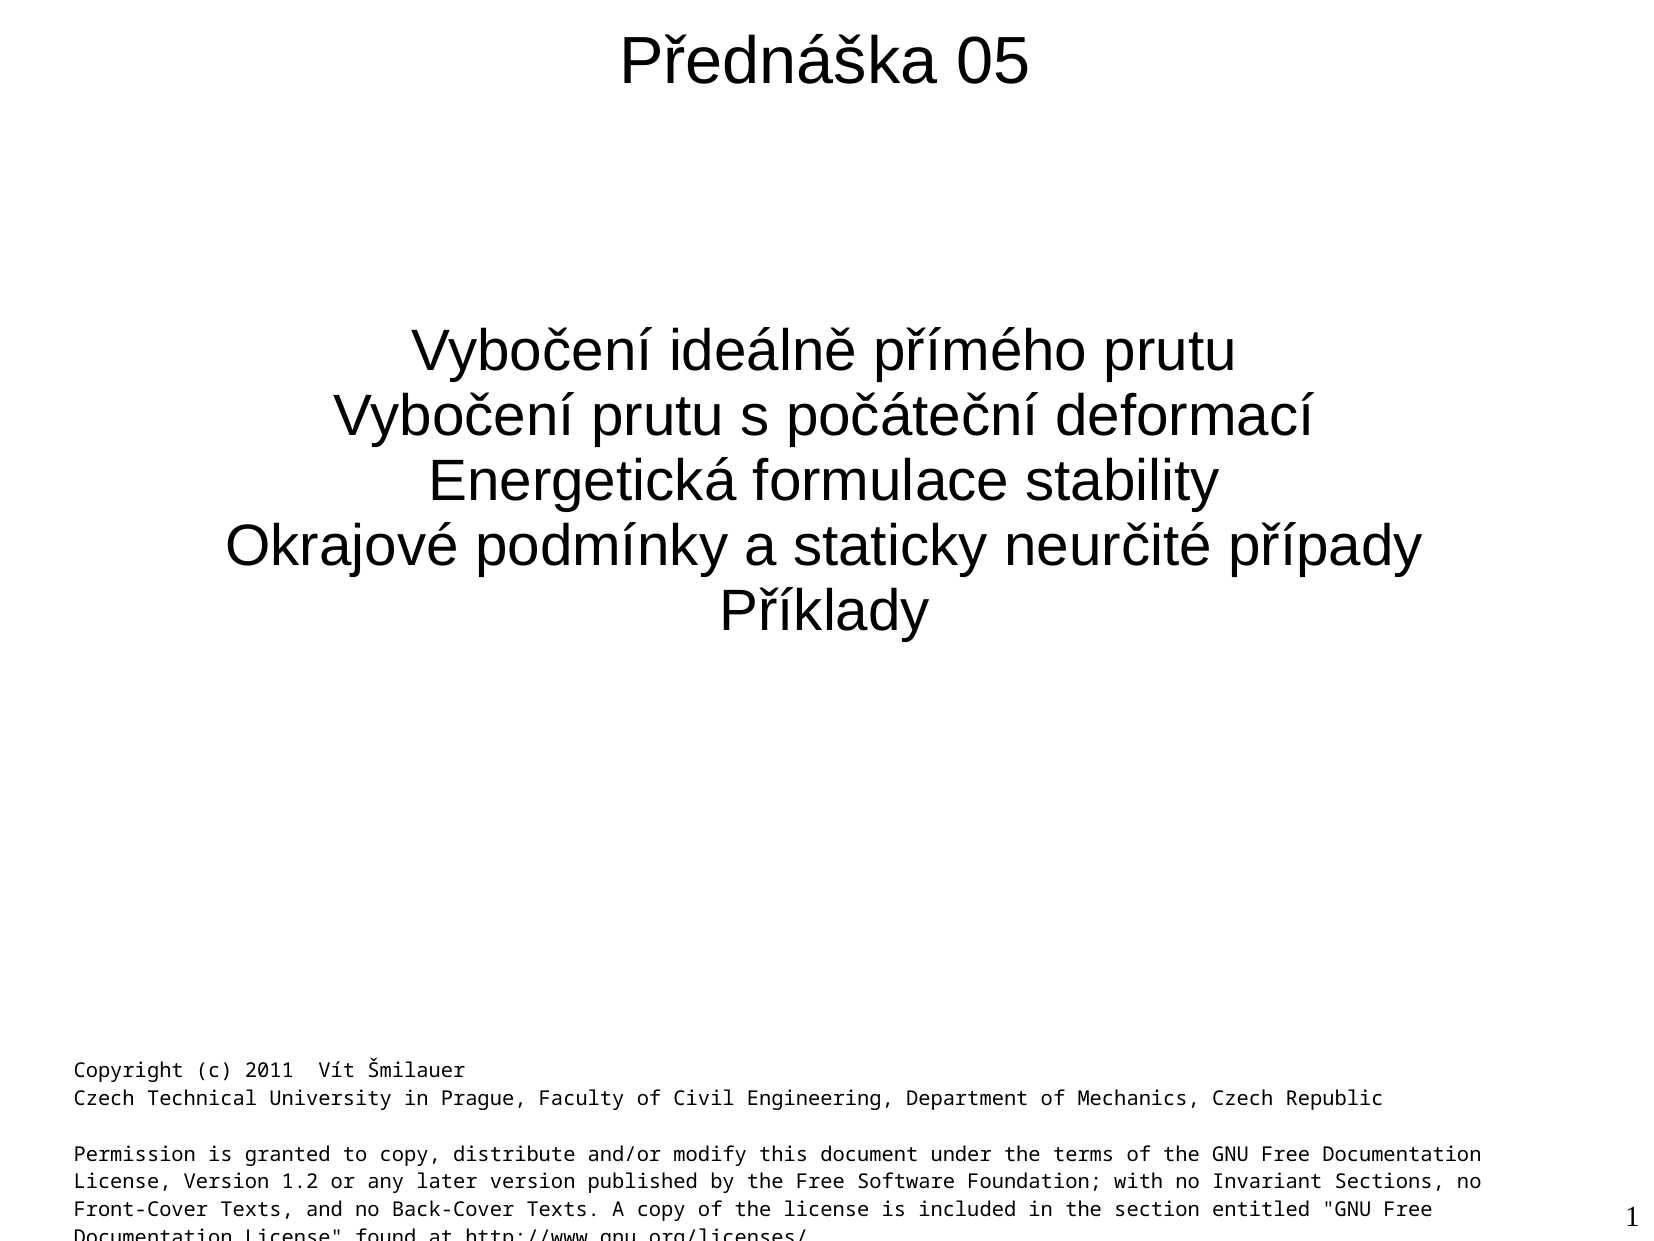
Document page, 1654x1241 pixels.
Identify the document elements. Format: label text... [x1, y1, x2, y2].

subtitle Vybočení ideálně přímého prutu Vybočení prutu s počáteční deformací Energetická formulace stability Okrajové podmínky a staticky neurčité případy Příklady [37, 8, 1613, 953]
text_box Copyright (c) 2011 Vít Šmilauer Czech Technical University in Prague, Faculty of Civil Engineering, Department of Mechanics, Czech Republic Permission is granted to copy, distribute and/or modify this document under the terms of the GNU Free Documentation License, Version 1.2 or any later version published by the Free Software Foundation; with no Invariant Sections, no Front-Cover Texts, and no Back-Cover Texts. A copy of the license is included in the section entitled "GNU Free Documentation License" found at http://www.gnu.org/licenses/ [58, 1048, 1535, 1241]
